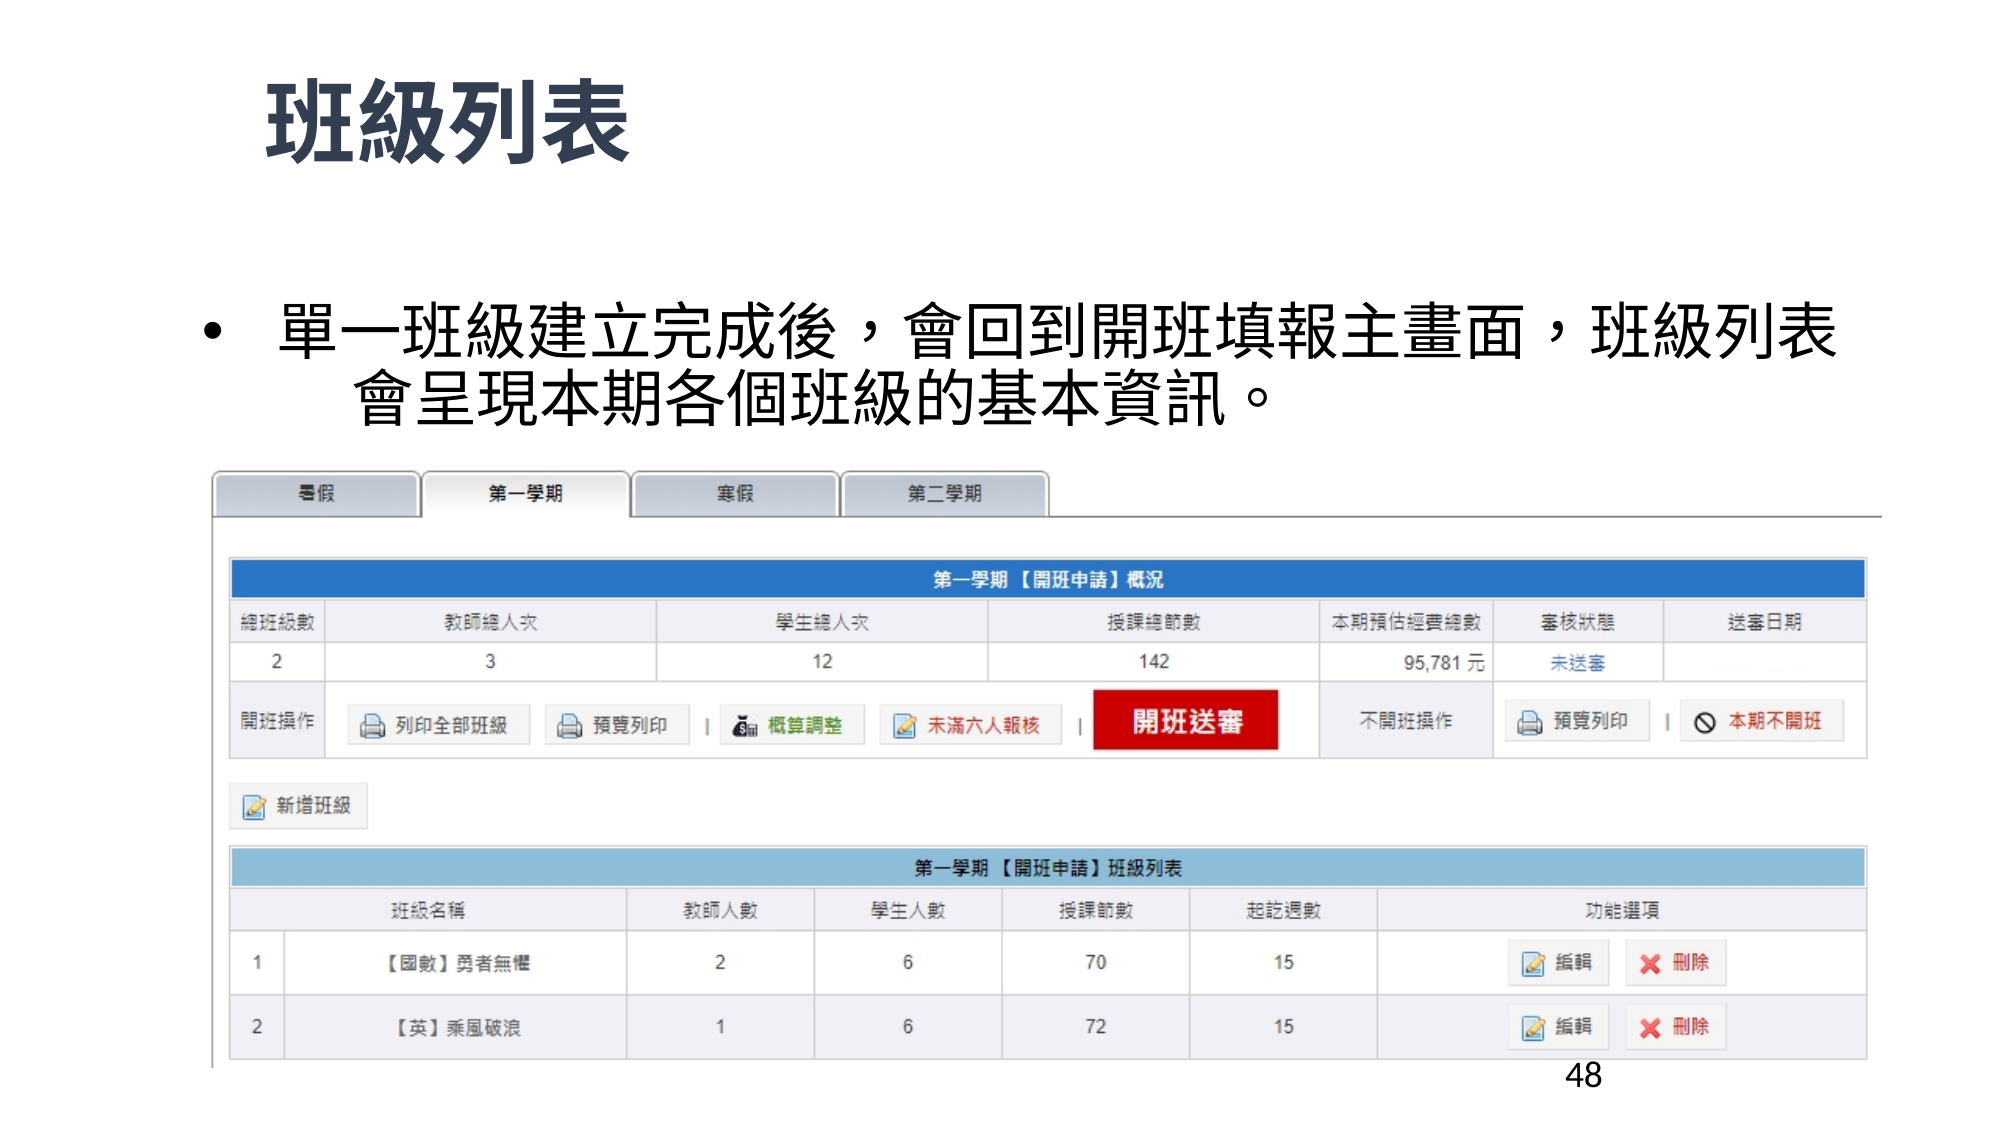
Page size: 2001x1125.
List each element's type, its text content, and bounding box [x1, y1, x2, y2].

picture [204, 464, 1882, 1068]
text_box 班級列表 [250, 58, 647, 183]
text_box [1550, 1042, 2000, 1103]
subtitle 單一班級建立完成後，會回到開班填報主畫面，班級列表會呈現本期各個班級的基本資訊。 [186, 292, 1900, 982]
